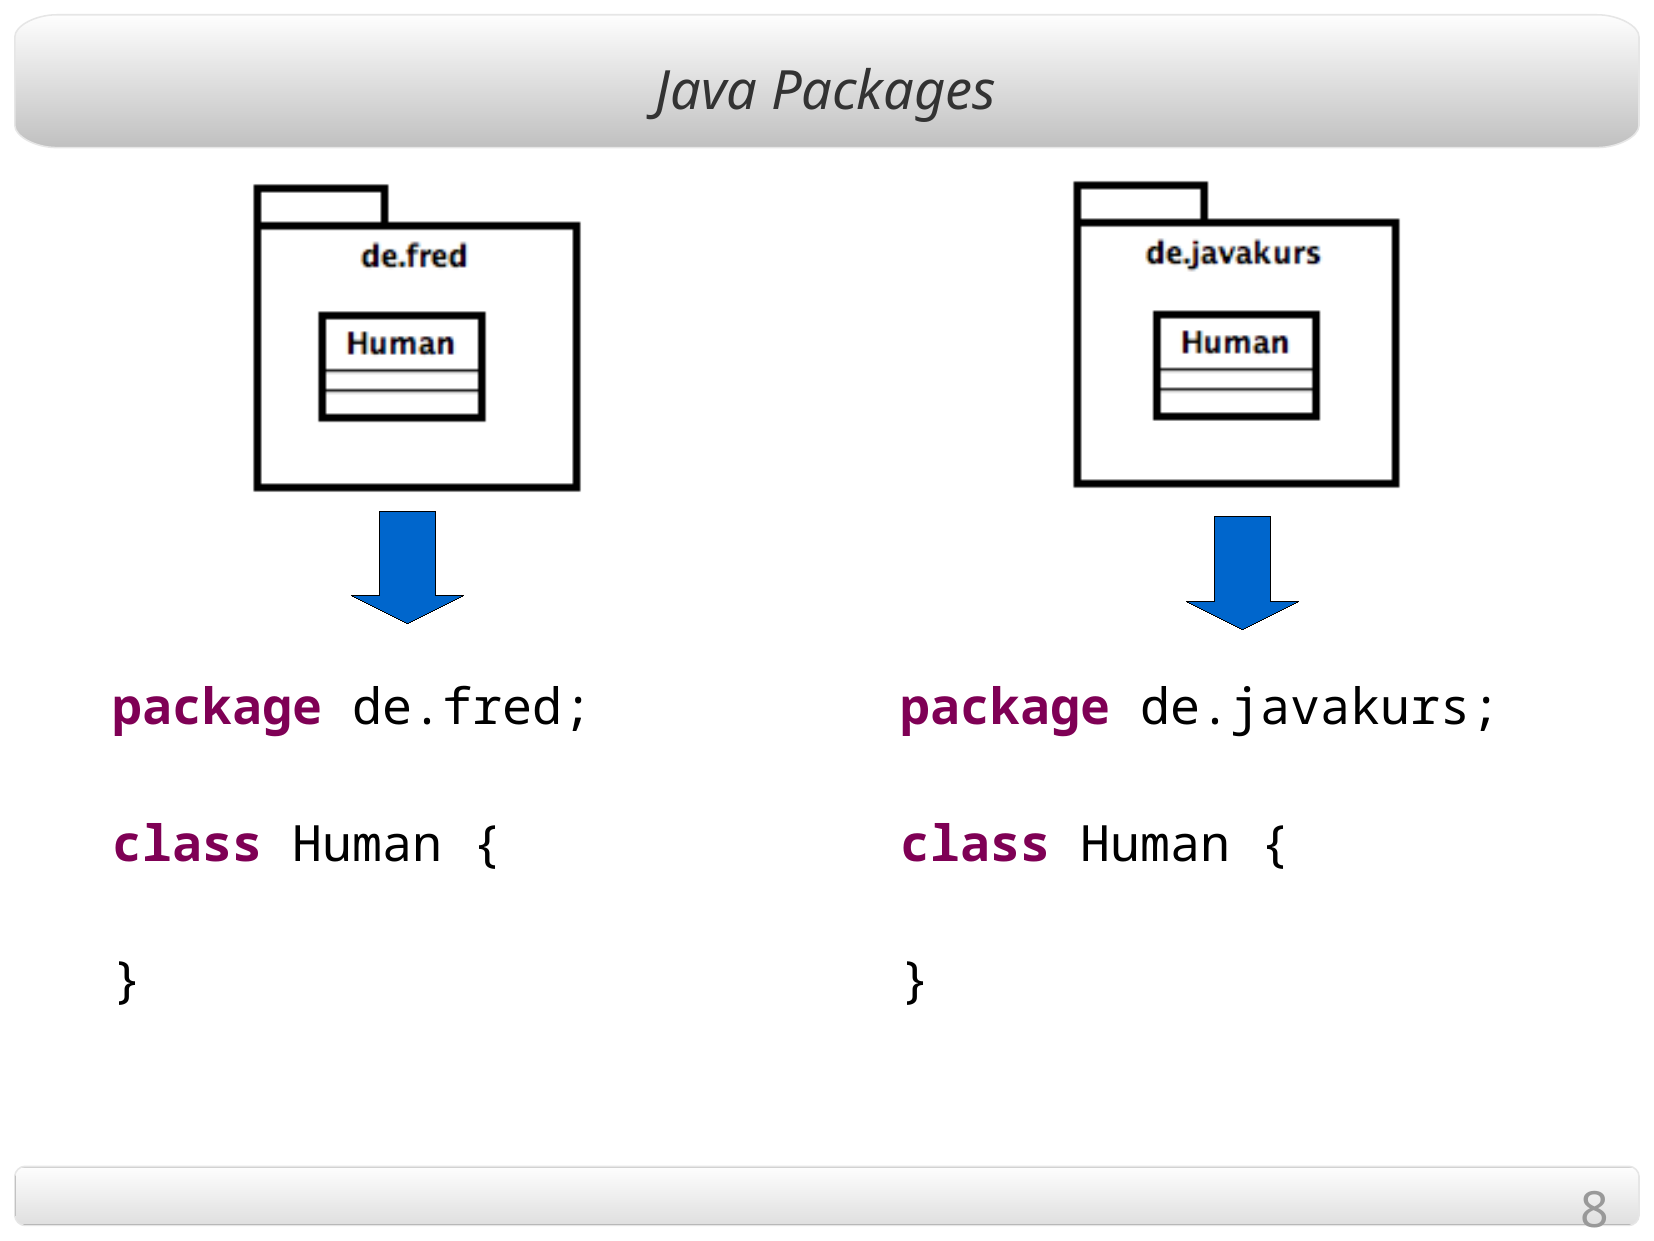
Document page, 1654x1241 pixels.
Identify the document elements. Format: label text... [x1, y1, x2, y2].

text_box package de.fred; class Human { } [112, 671, 713, 1126]
text_box [1186, 516, 1299, 630]
title Java Packages [29, 29, 1624, 147]
text_box package de.javakurs; class Human { } [900, 671, 1613, 1126]
text_box [351, 511, 464, 624]
picture [1052, 160, 1420, 508]
picture [232, 163, 601, 512]
